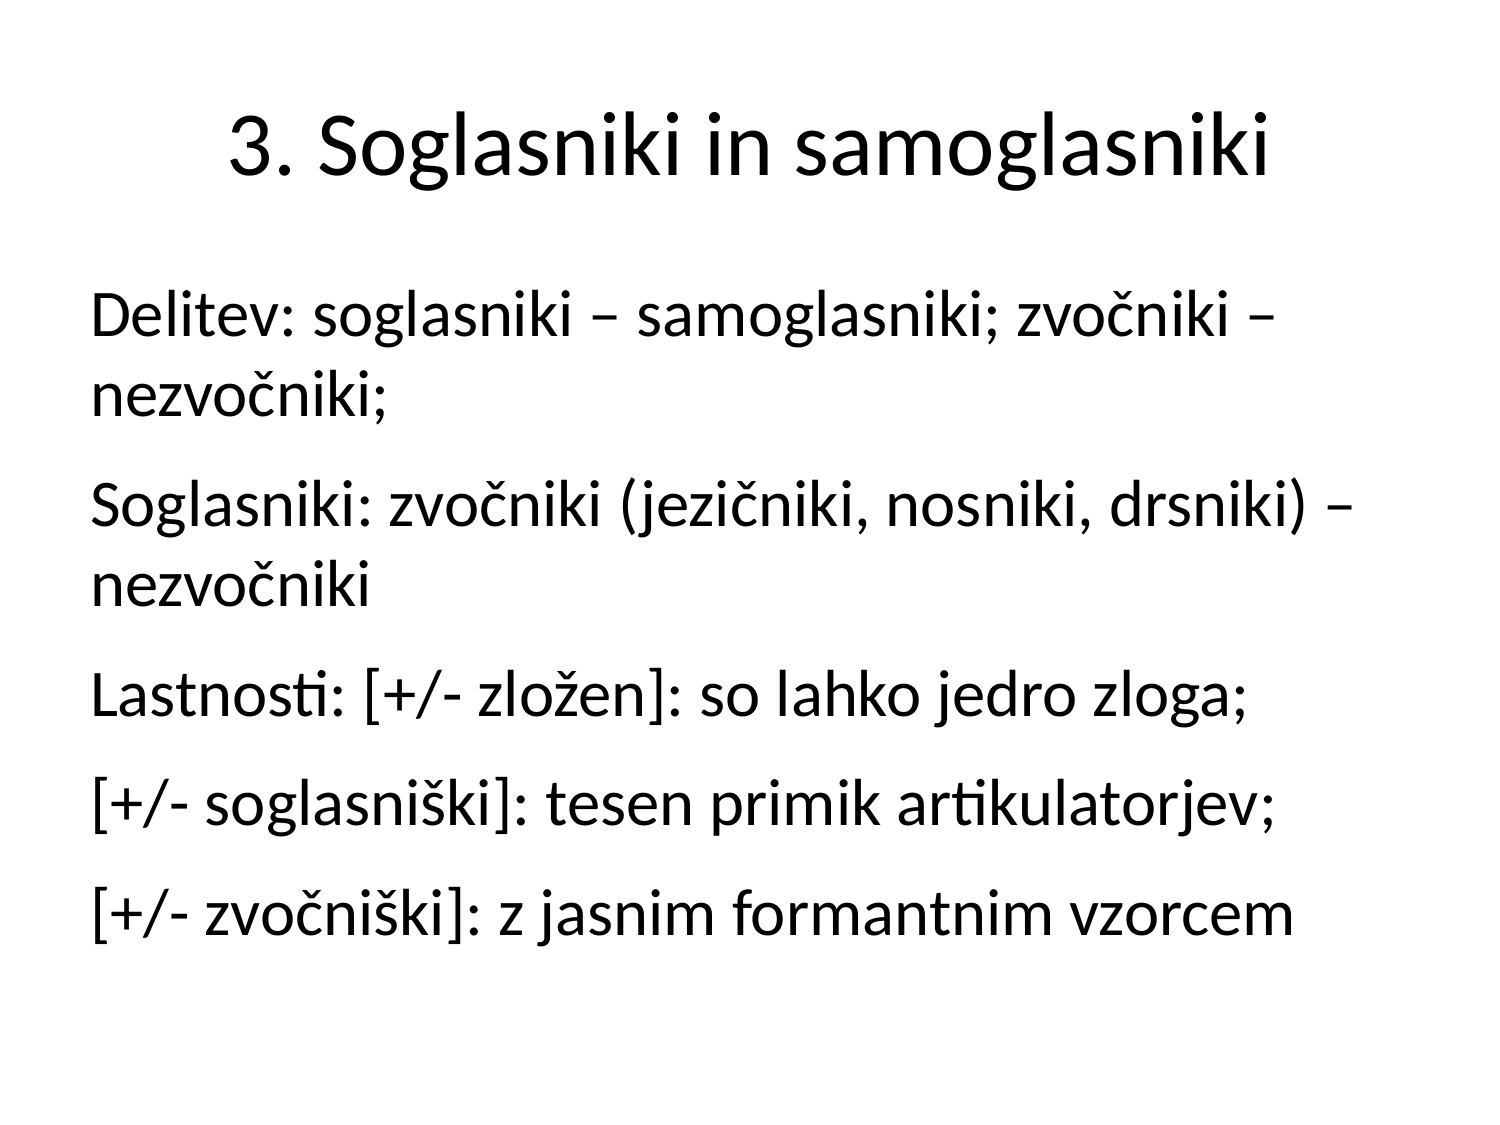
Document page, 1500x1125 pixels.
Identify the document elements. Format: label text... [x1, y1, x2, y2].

title 3. Soglasniki in samoglasniki [75, 45, 1425, 233]
list Delitev: soglasniki – samoglasniki; zvočniki – nezvočniki; Soglasniki: zvočniki (jezičniki, nosniki, drsniki) – nezvočniki Lastnosti: [+/- zložen]: so lahko jedro zloga; [+/- soglasniški]: tesen primik artikulatorjev; [+/- zvočniški]: z jasnim formantnim vzorcem [75, 262, 1425, 1005]
